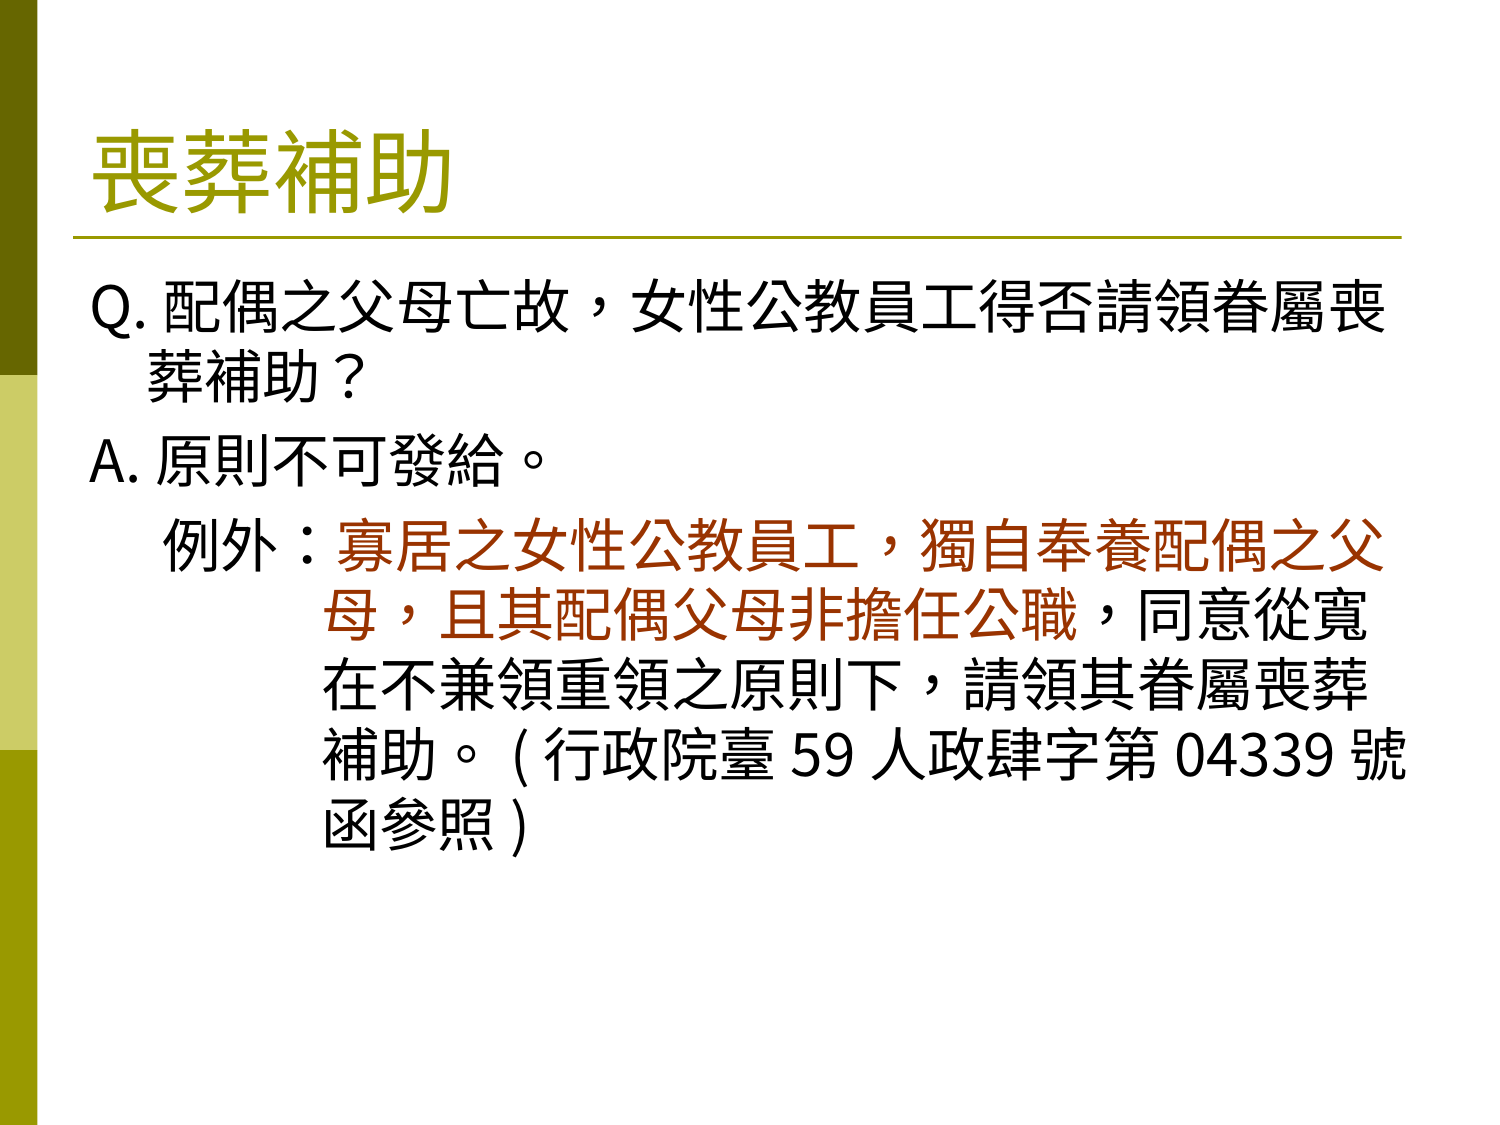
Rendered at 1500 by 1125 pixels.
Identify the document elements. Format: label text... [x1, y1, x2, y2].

title 喪葬補助 [75, 45, 1426, 233]
list Q.配偶之父母亡故，女性公教員工得否請領眷屬喪葬補助？ A.原則不可發給。 例外：寡居之女性公教員工，獨自奉養配偶之父 母，且其配偶父母非擔任公職，同意從寬 在不兼領重領之原則下，請領其眷屬喪葬 補助。(行政院臺59人政肆字第04339號 函參照) [75, 262, 1426, 1094]
